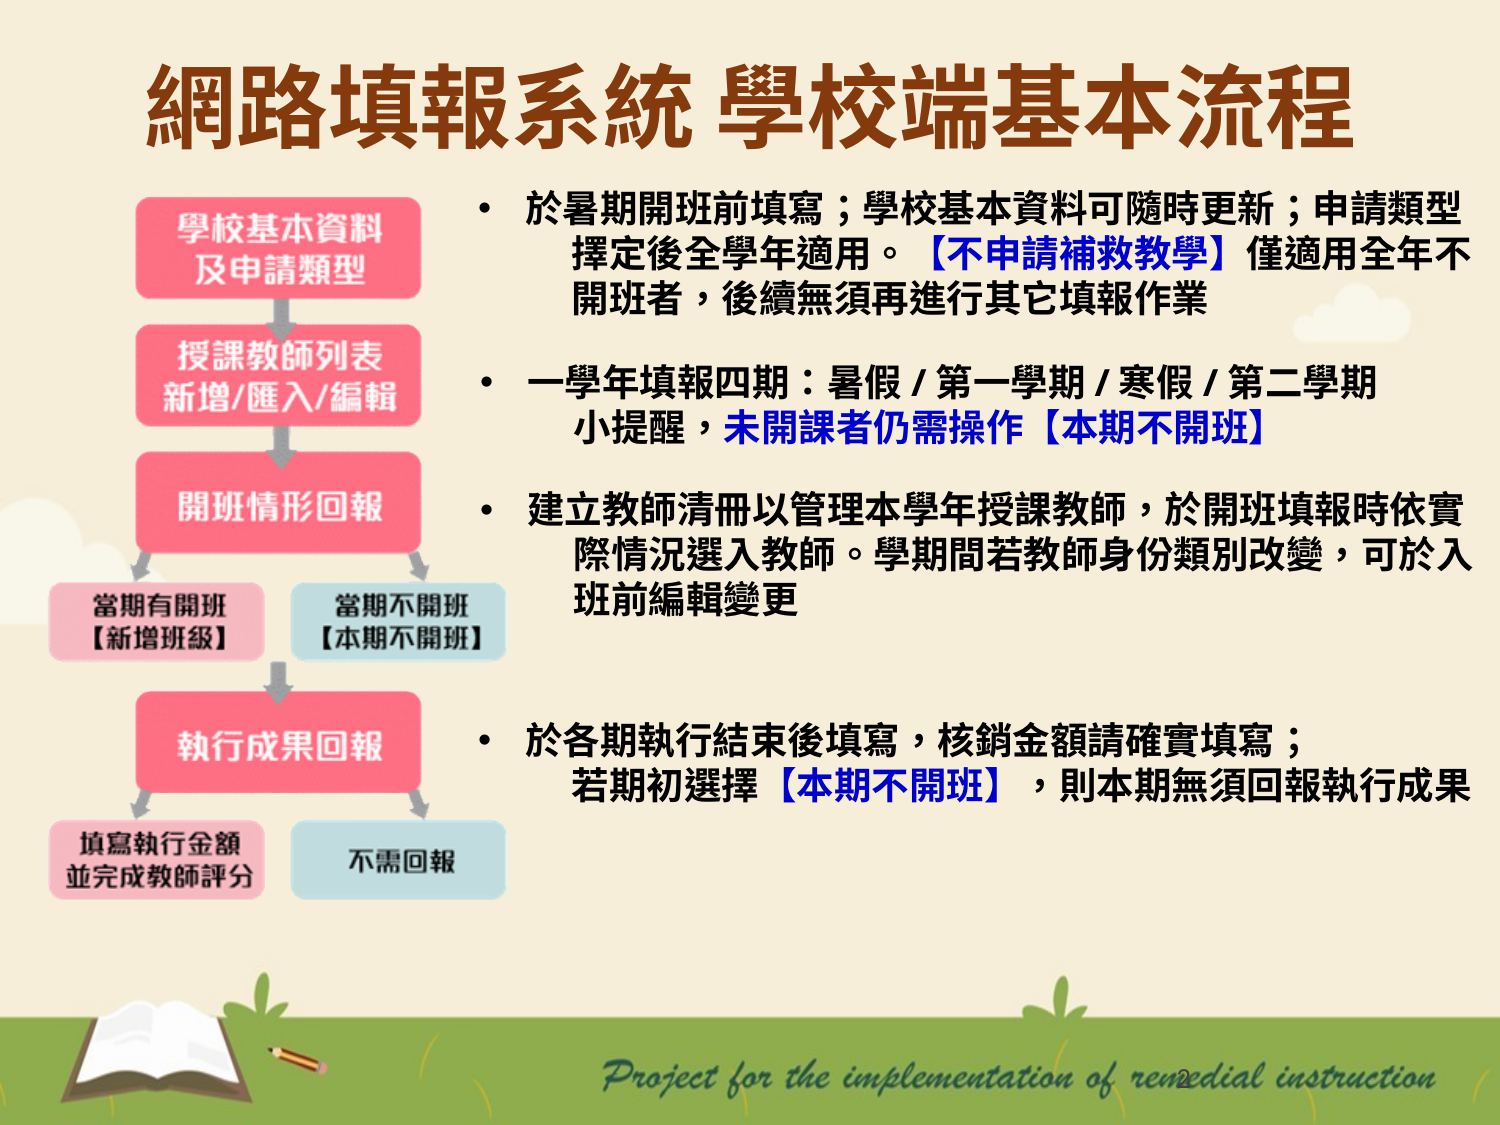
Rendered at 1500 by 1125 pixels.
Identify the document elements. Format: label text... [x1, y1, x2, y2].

picture [32, 178, 527, 926]
text_box [1161, 1046, 1499, 1107]
text_box 於暑期開班前填寫；學校基本資料可隨時更新；申請類型擇定後全學年適用。【不申請補救教學】僅適用全年不開班者，後續無須再進行其它填報作業 [463, 177, 1491, 330]
text_box 於各期執行結束後填寫，核銷金額請確實填寫； 若期初選擇【本期不開班】，則本期無須回報執行成果 [463, 709, 1491, 816]
title 網路填報系統 學校端基本流程 [13, 45, 1491, 178]
text_box 一學年填報四期：暑假/第一學期/寒假/第二學期 小提醒，未開課者仍需操作【本期不開班】 [465, 351, 1493, 458]
text_box 建立教師清冊以管理本學年授課教師，於開班填報時依實際情況選入教師。學期間若教師身份類別改變，可於入班前編輯變更 [465, 479, 1493, 631]
